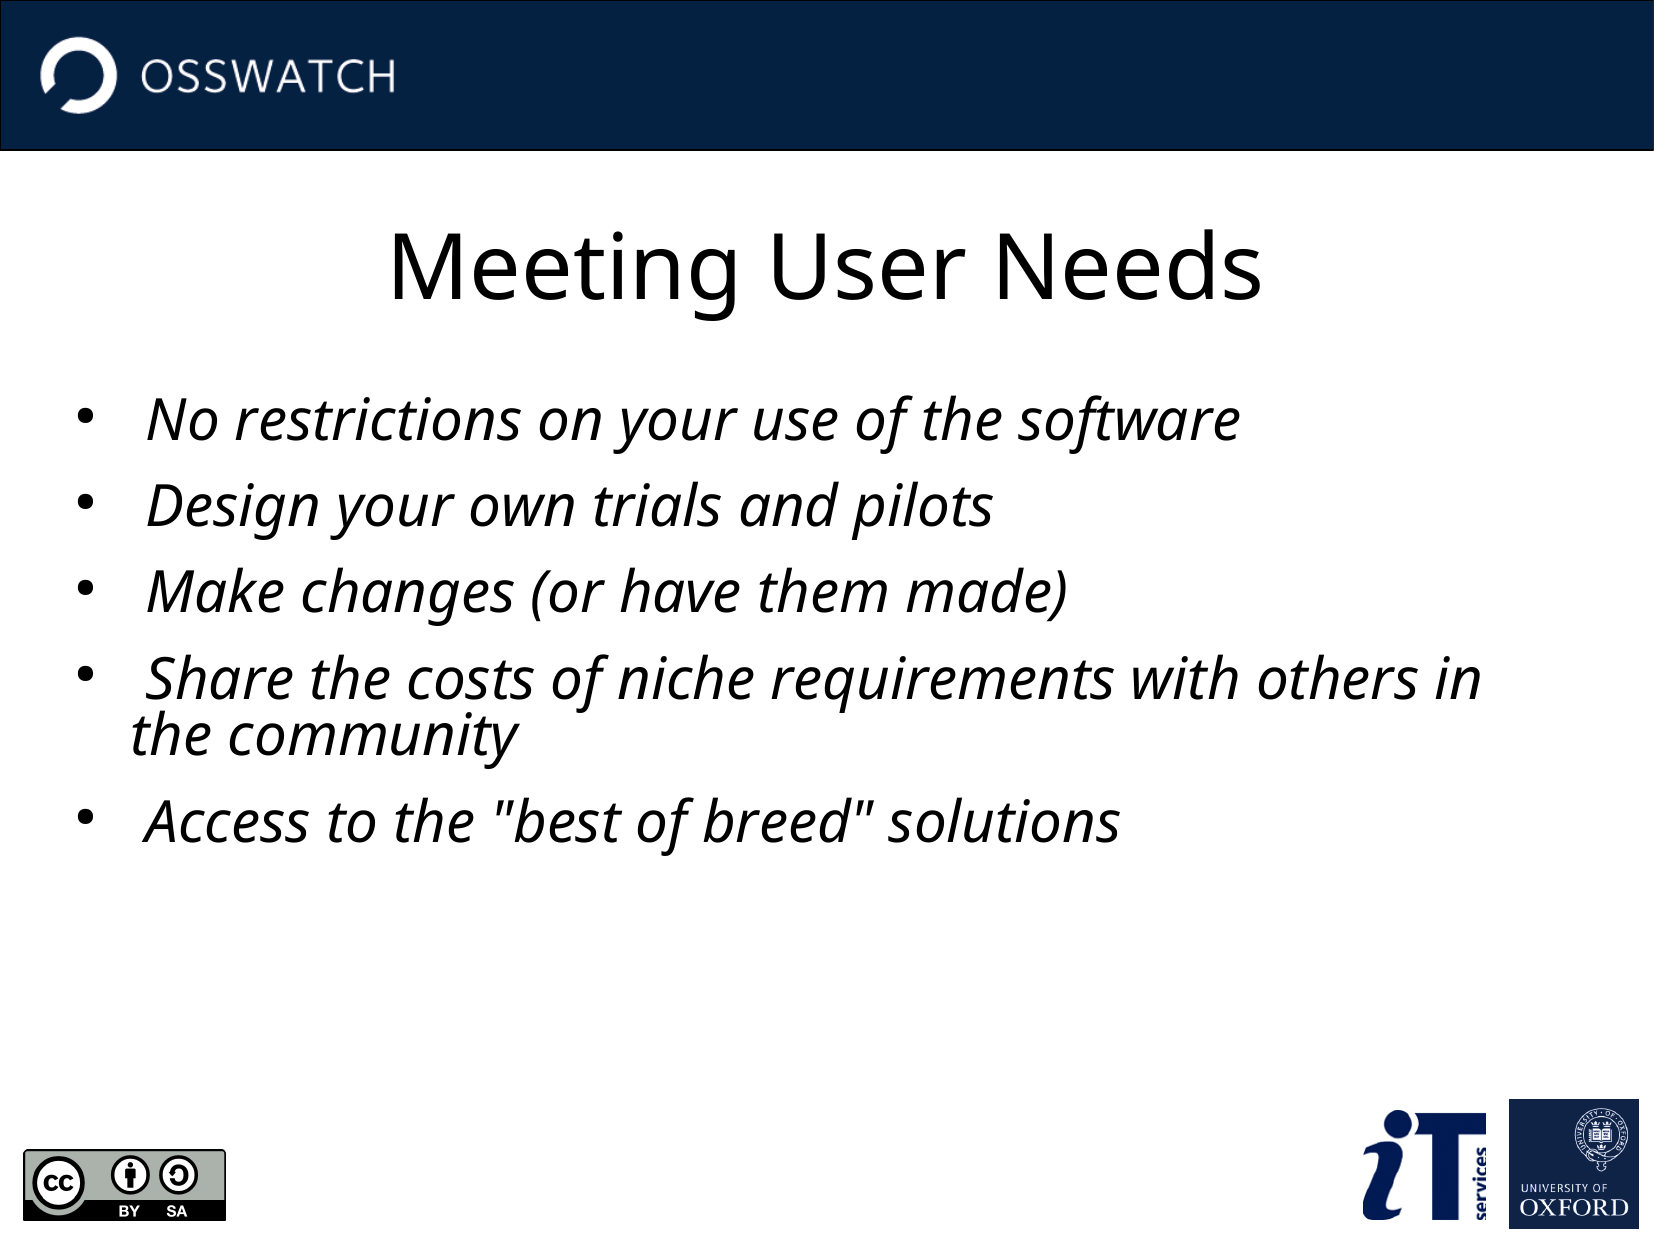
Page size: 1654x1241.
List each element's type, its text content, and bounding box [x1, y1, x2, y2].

title Meeting User Needs [82, 169, 1570, 376]
list No restrictions on your use of the software Design your own trials and pilots Make changes (or have them made) Share the costs of niche requirements with others in the community Access to the "best of breed" solutions [75, 395, 1563, 1151]
picture [23, 1149, 226, 1221]
picture [12, 12, 426, 141]
picture [1509, 1099, 1639, 1229]
picture [1363, 1151, 1486, 1220]
